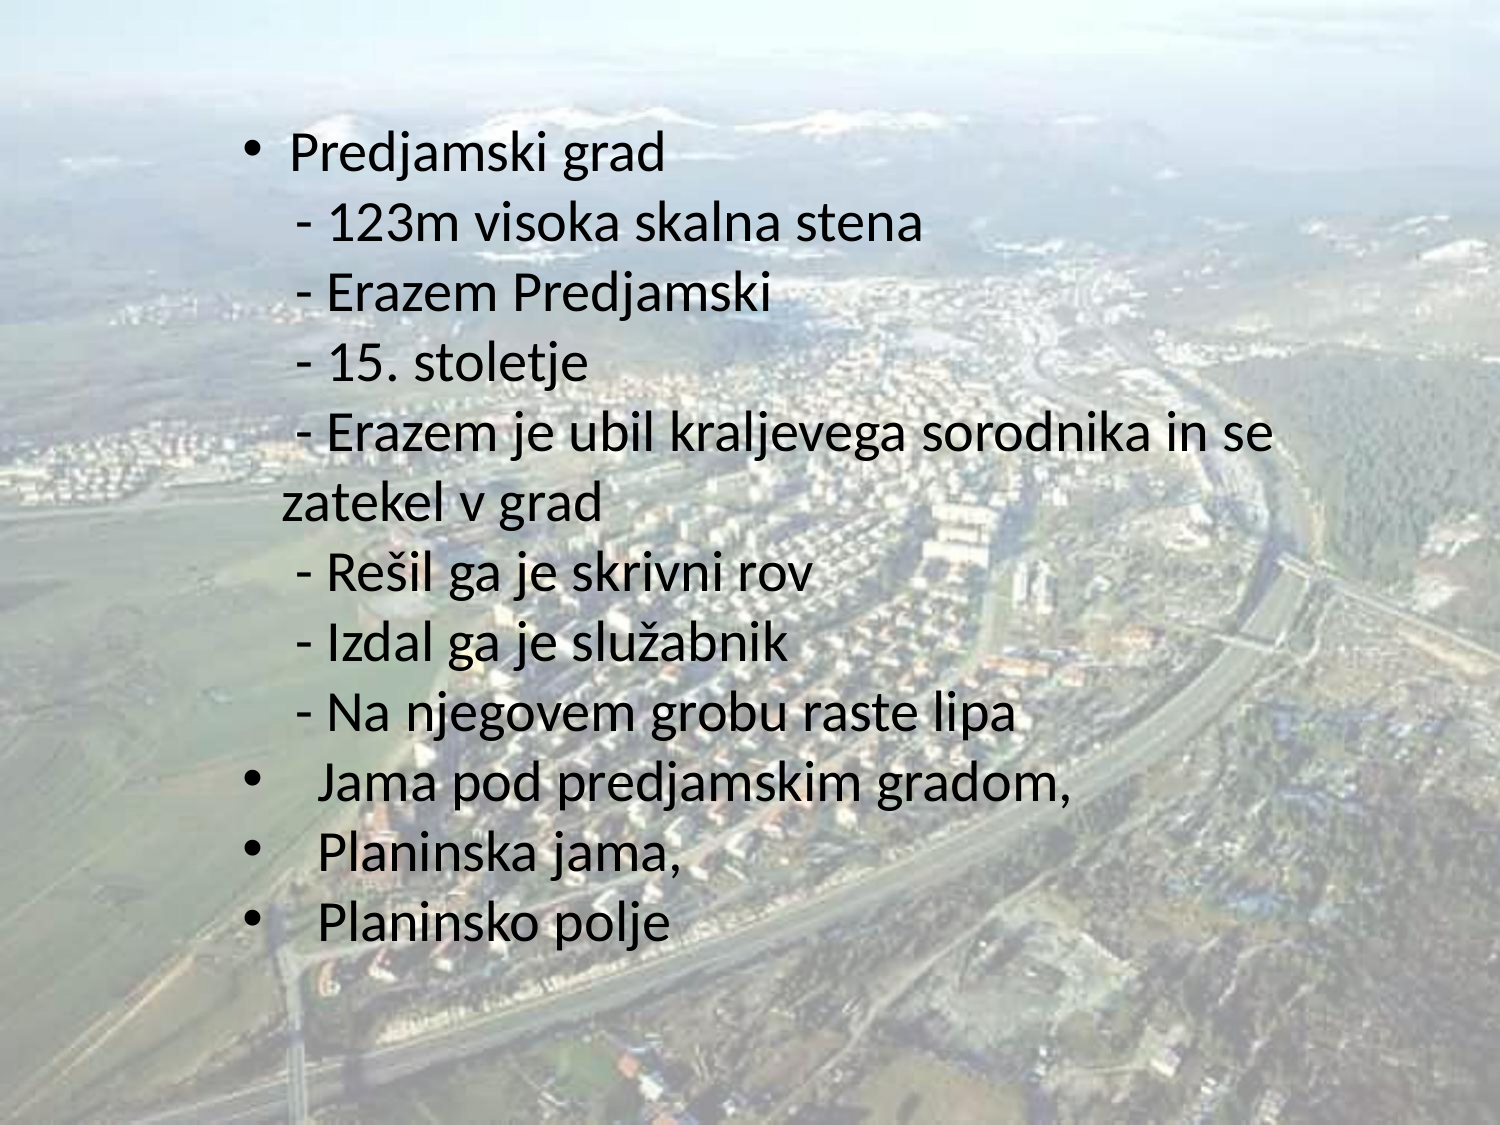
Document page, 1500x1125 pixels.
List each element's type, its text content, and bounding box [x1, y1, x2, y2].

text_box Predjamski grad - 123m visoka skalna stena - Erazem Predjamski - 15. stoletje - Erazem je ubil kraljevega sorodnika in se zatekel v grad - Rešil ga je skrivni rov - Izdal ga je služabnik - Na njegovem grobu raste lipa Jama pod predjamskim gradom, Planinska jama, Planinsko polje [227, 105, 1338, 1031]
picture [0, 0, 1500, 1125]
